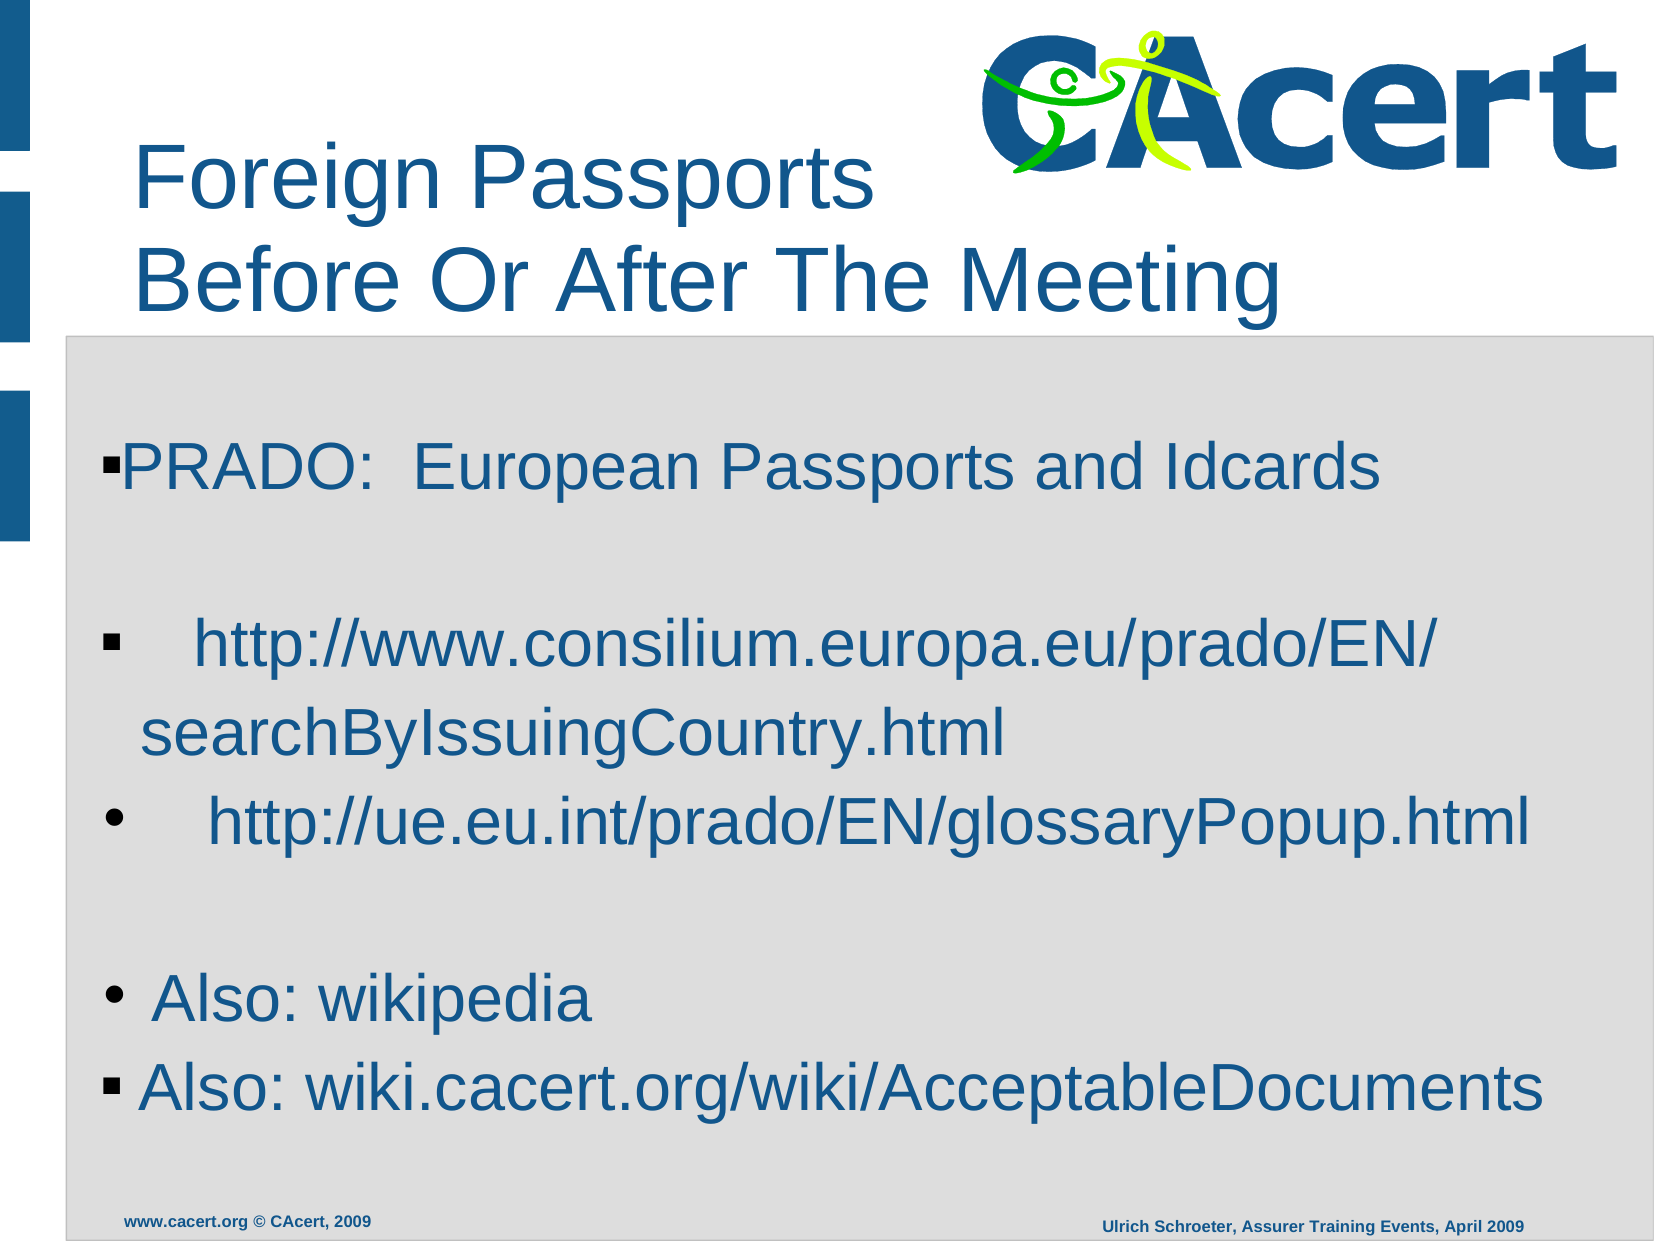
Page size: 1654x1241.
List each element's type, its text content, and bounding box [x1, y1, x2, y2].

text_box Foreign Passports Before Or After The Meeting [118, 118, 1301, 339]
text_box PRADO: European Passports and Idcards http://www.consilium.europa.eu/prado/EN/ searchByIssuingCountry.html http://ue.eu.int/prado/EN/glossaryPopup.html Also: wikipedia Also: wiki.cacert.org/wiki/AcceptableDocuments [88, 407, 1595, 1133]
